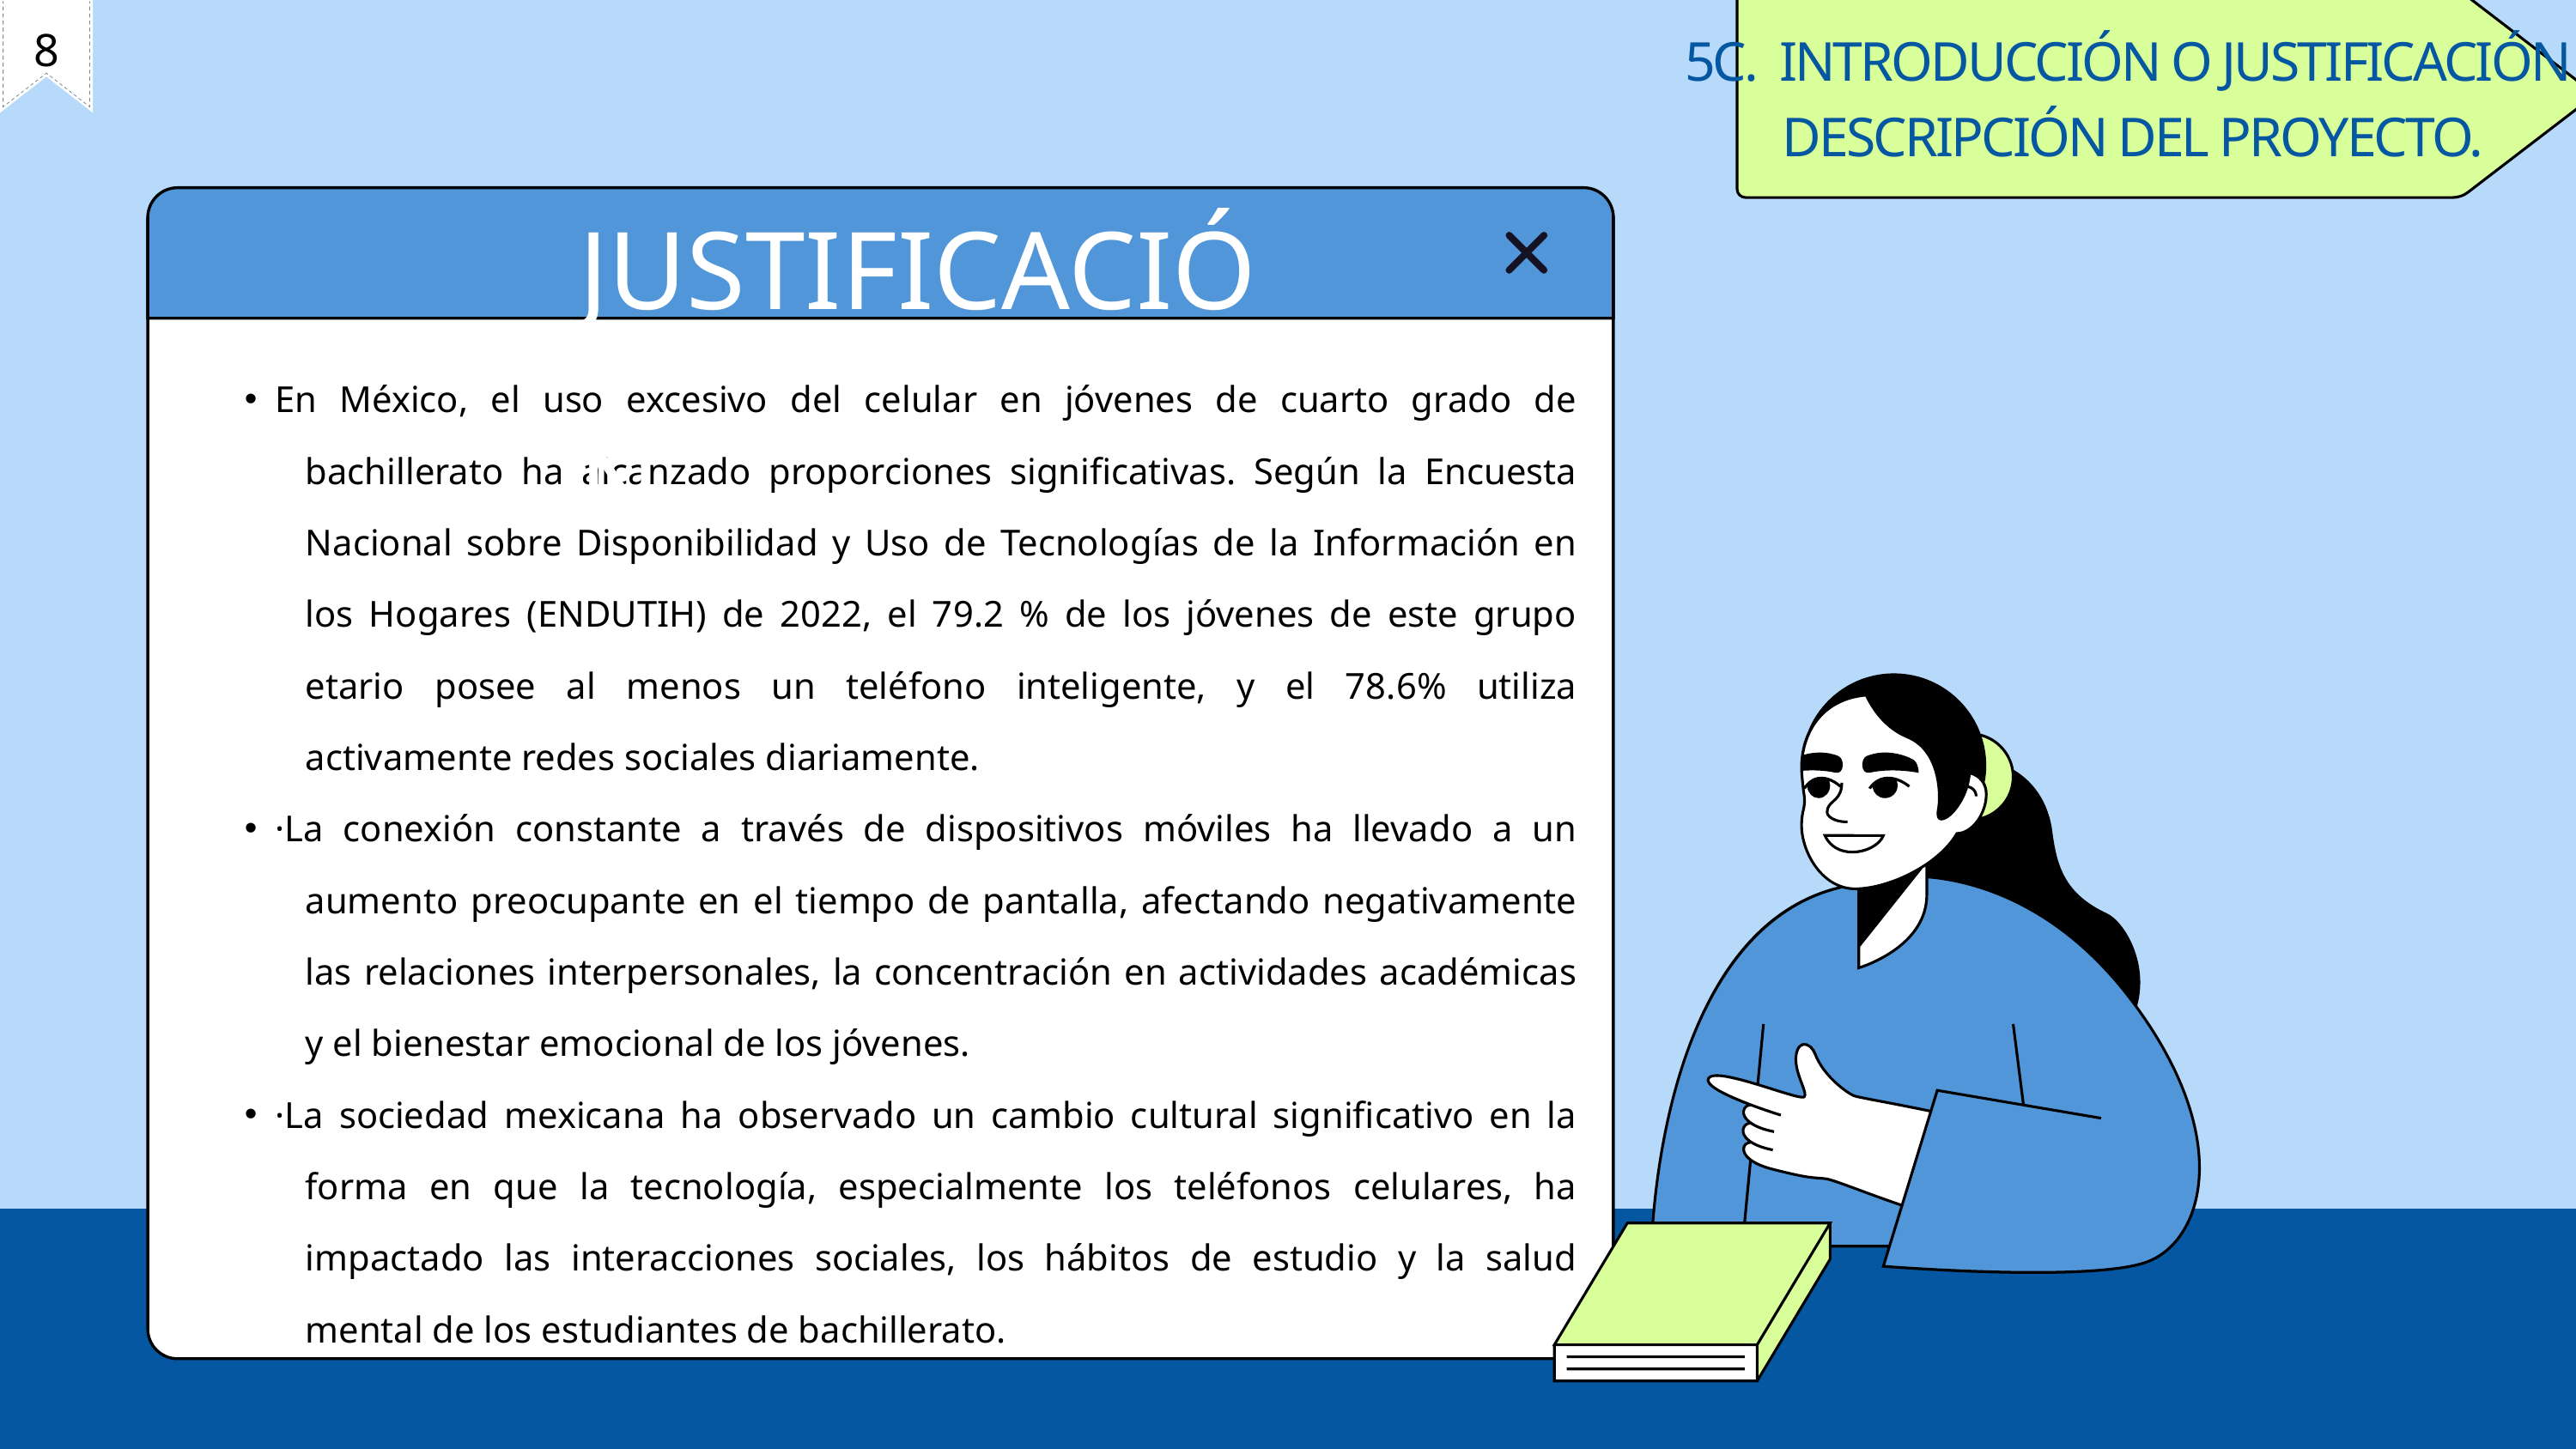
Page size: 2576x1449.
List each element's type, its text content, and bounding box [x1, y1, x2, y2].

text_box JUSTIFICACIÓN [579, 116, 1289, 314]
text_box [0, 0, 2576, 1449]
text_box 8 [5, 12, 88, 71]
text_box En México, el uso excesivo del celular en jóvenes de cuarto grado de bachillerato ha alcanzado proporciones significativas. Según la Encuesta Nacional sobre Disponibilidad y Uso de Tecnologías de la Información en los Hogares (ENDUTIH) de 2022, el 79.2 % de los jóvenes de este grupo etario posee al menos un teléfono inteligente, y el 78.6% utiliza activamente redes sociales diariamente. ·La conexión constante a través de dispositivos móviles ha llevado a un aumento preocupante en el tiempo de pantalla, afectando negativamente las relaciones interpersonales, la concentración en actividades académicas y el bienestar emocional de los jóvenes. ·La sociedad mexicana ha observado un cambio cultural significativo en la forma en que la tecnología, especialmente los teléfonos celulares, ha impactado las interacciones sociales, los hábitos de estudio y la salud mental de los estudiantes de bachillerato. [184, 348, 1577, 1335]
text_box 5C. INTRODUCCIÓN O JUSTIFICACIÓN . DESCRIPCIÓN DEL PROYECTO. [1643, 16, 2576, 240]
